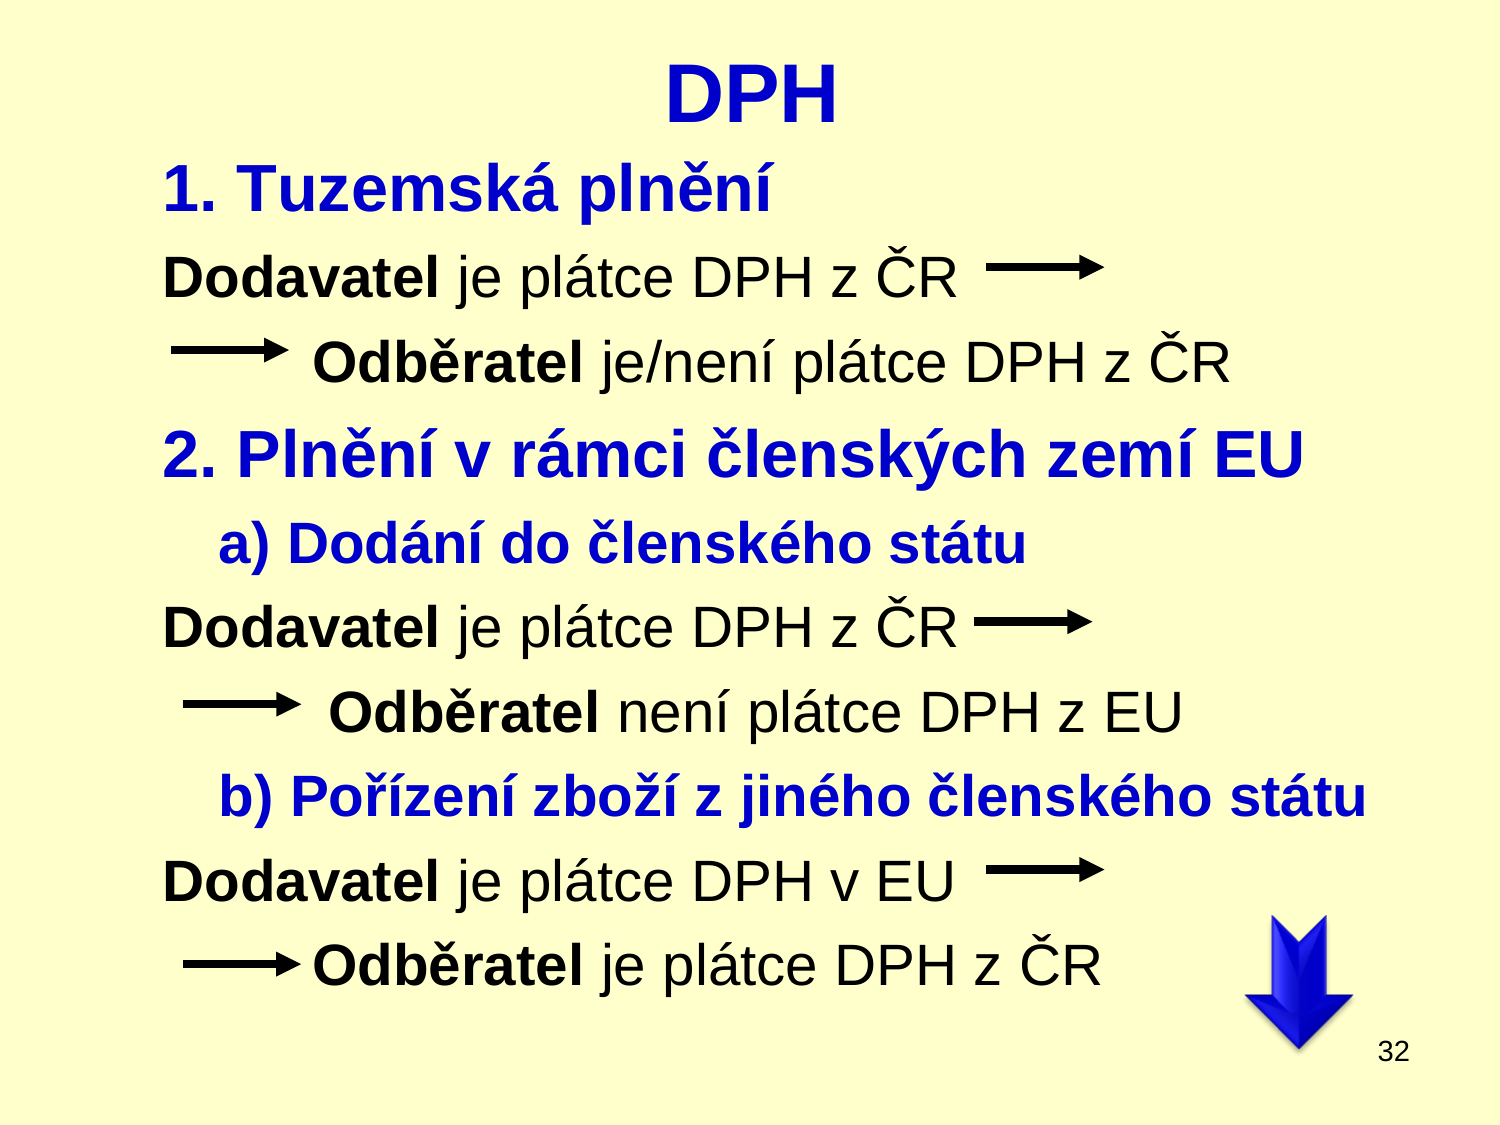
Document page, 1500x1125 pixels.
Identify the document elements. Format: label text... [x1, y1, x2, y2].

picture [1235, 910, 1363, 1063]
title DPH [76, 31, 1427, 147]
text_box <číslo> [1074, 1024, 1426, 1103]
list 1. Tuzemská plnění Dodavatel je plátce DPH z ČR Odběratel je/není plátce DPH z ČR 2. Plnění v rámci členských zemí EU a) Dodání do členského státu Dodavatel je plátce DPH z ČR Odběratel není plátce DPH z EU b) Pořízení zboží z jiného členského státu Dodavatel je plátce DPH v EU Odběratel je plátce DPH z ČR [147, 137, 1436, 1047]
